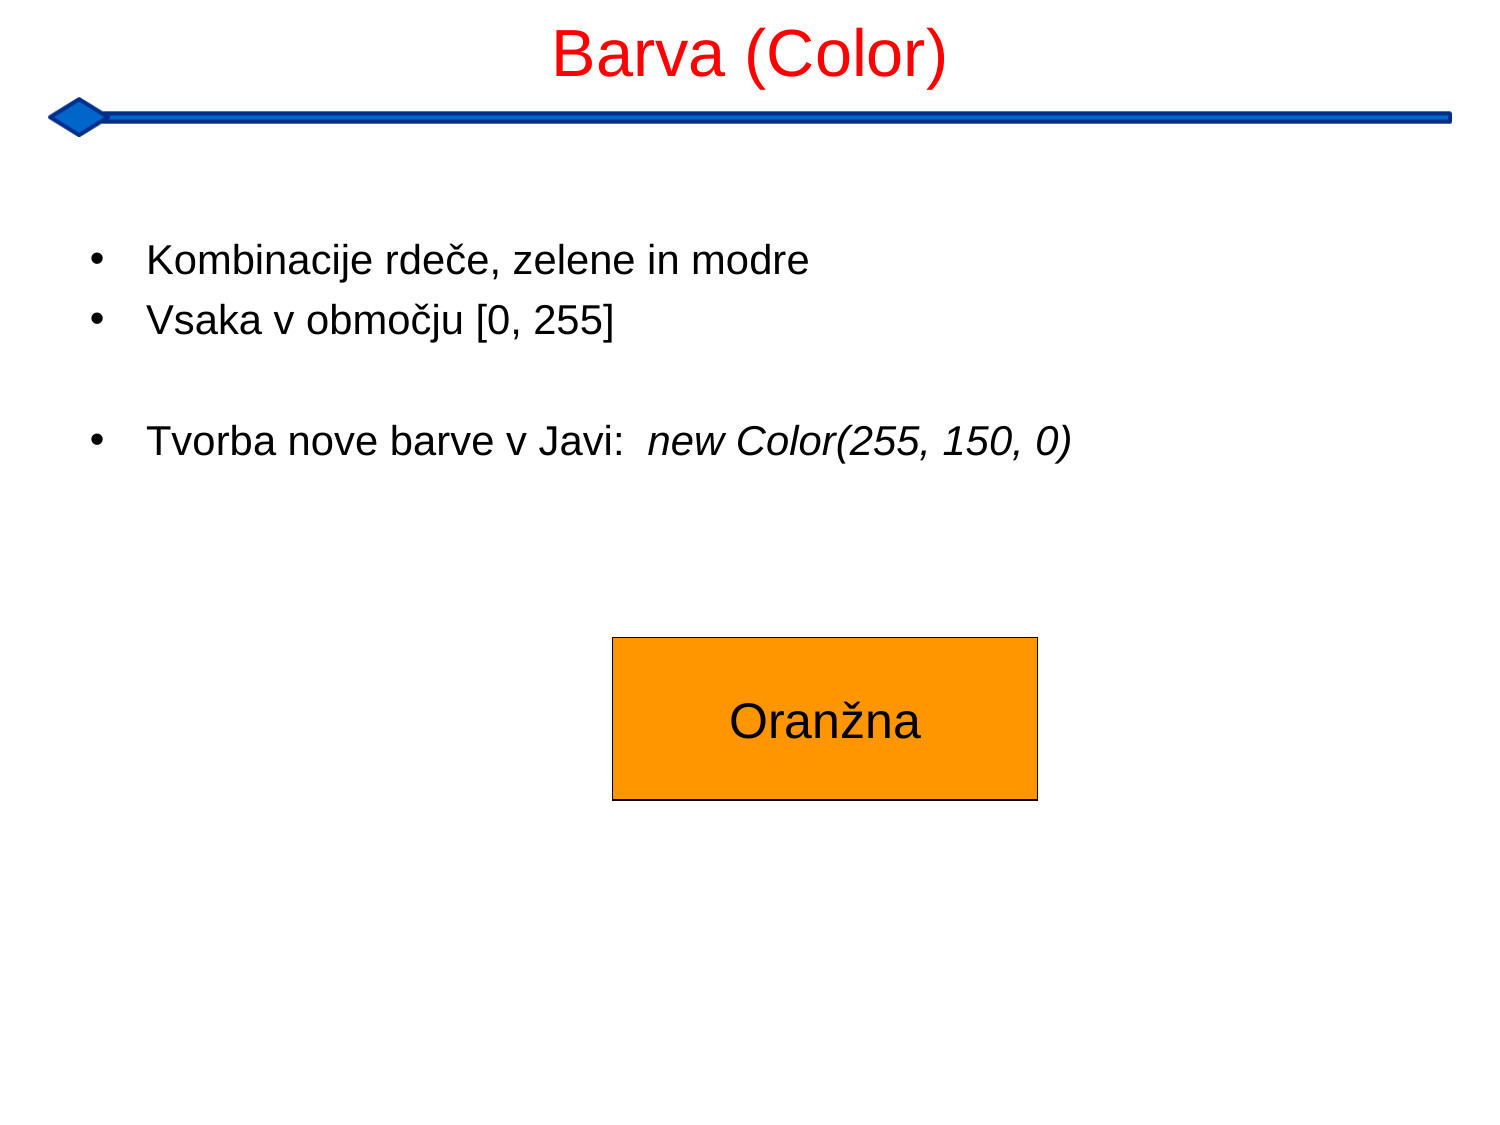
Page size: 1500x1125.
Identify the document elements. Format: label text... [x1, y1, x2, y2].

picture [48, 100, 1452, 137]
title Barva (Color) [12, 0, 1488, 100]
text_box Kombinacije rdeče, zelene in modre Vsaka v območju [0, 255] Tvorba nove barve v Javi: new Color(255, 150, 0) [75, 224, 1500, 1125]
